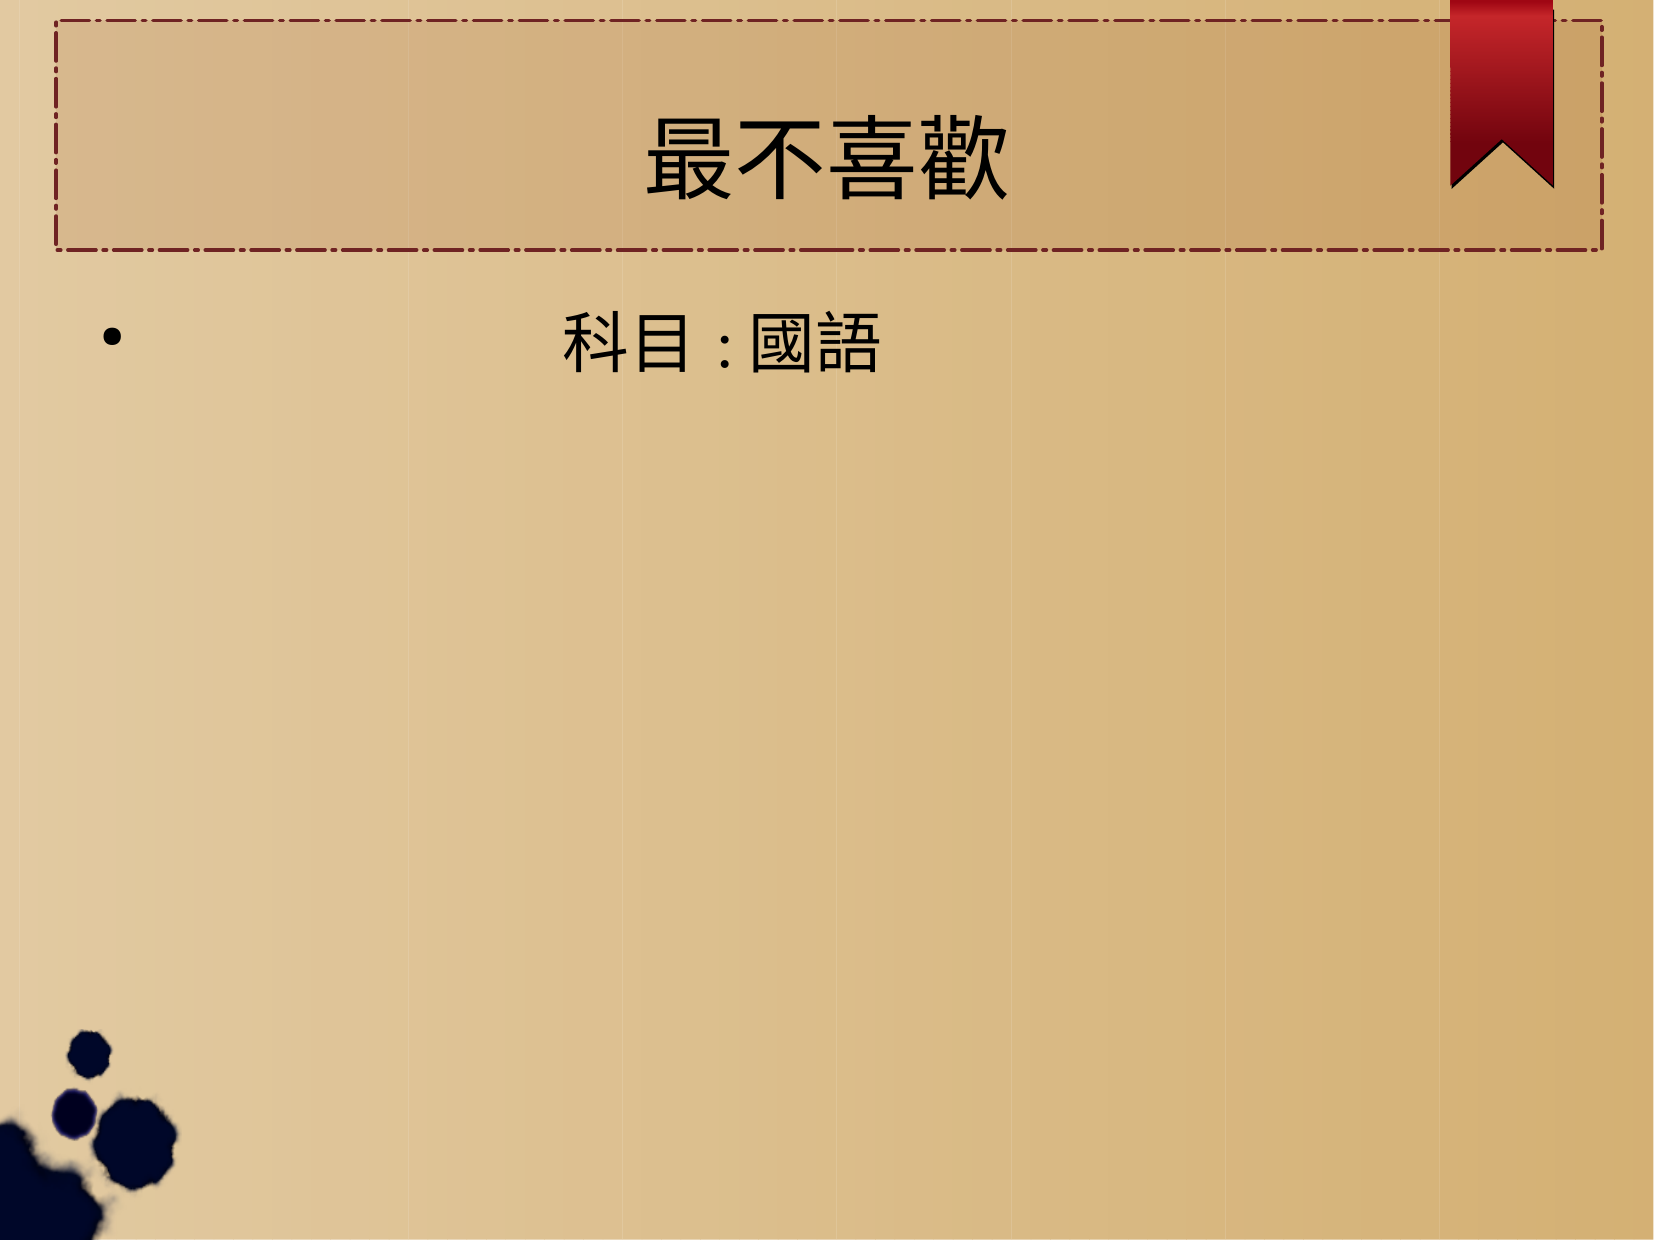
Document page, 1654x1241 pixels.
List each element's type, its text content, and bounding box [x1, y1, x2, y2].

title 最不喜歡 [82, 49, 1571, 257]
list 科目:國語 [82, 290, 1571, 1010]
